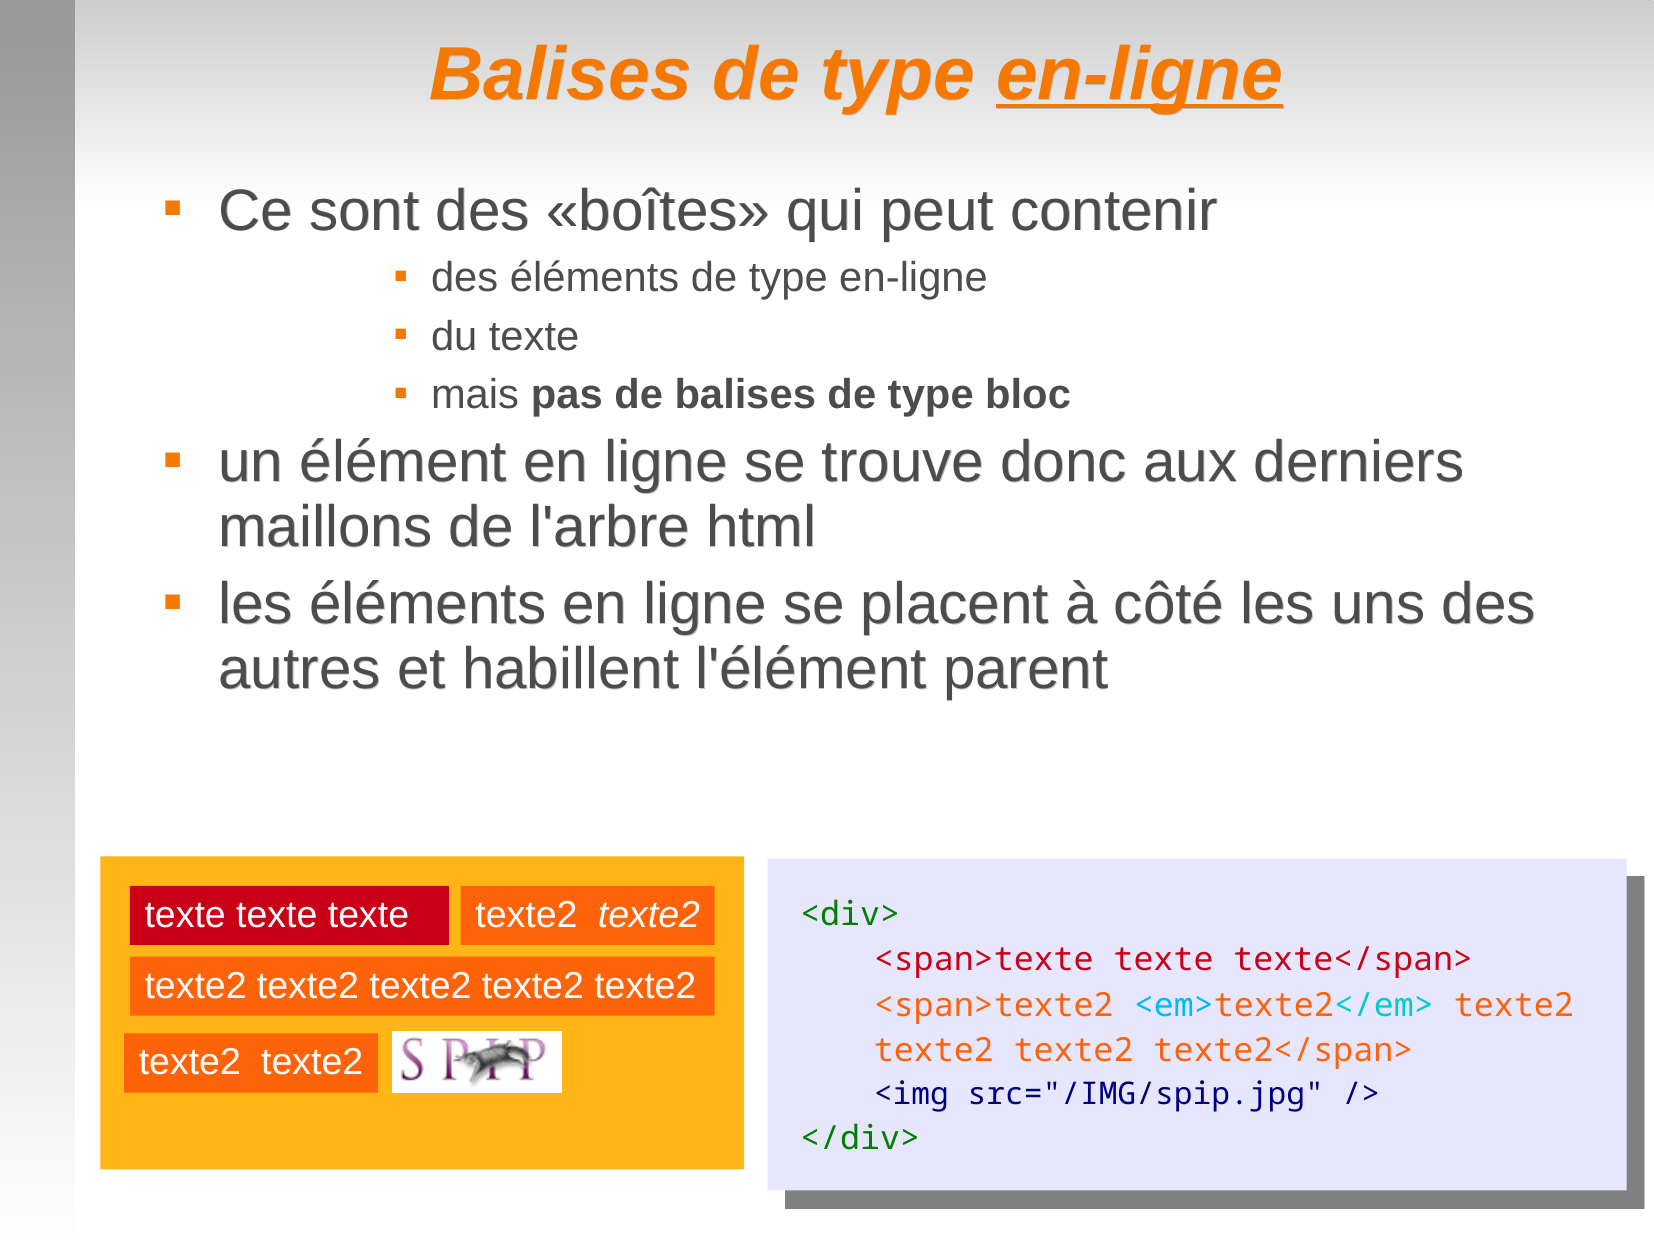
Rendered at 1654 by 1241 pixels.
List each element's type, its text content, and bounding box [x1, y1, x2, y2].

text_box texte2 texte2 [124, 1033, 378, 1093]
text_box texte texte texte [129, 885, 449, 945]
title Balises de type en-ligne [58, 0, 1654, 148]
text_box texte2 texte2 texte2 texte2 texte2 [129, 956, 715, 1016]
picture [392, 1031, 562, 1093]
text_box <div> <span>texte texte texte</span> <span>texte2 <em>texte2</em> texte2 texte2 texte2 texte2</span> <img src="/IMG/spip.jpg" /> </div> [767, 858, 1627, 1152]
text_box texte2 texte2 [460, 885, 715, 945]
list Ce sont des «boîtes» qui peut contenir des éléments de type en-ligne du texte mais pas de balises de type bloc un élément en ligne se trouve donc aux derniers maillons de l'arbre html les éléments en ligne se placent à côté les uns des autres et habillent l'élément parent [147, 177, 1625, 1161]
text_box [100, 856, 745, 1170]
